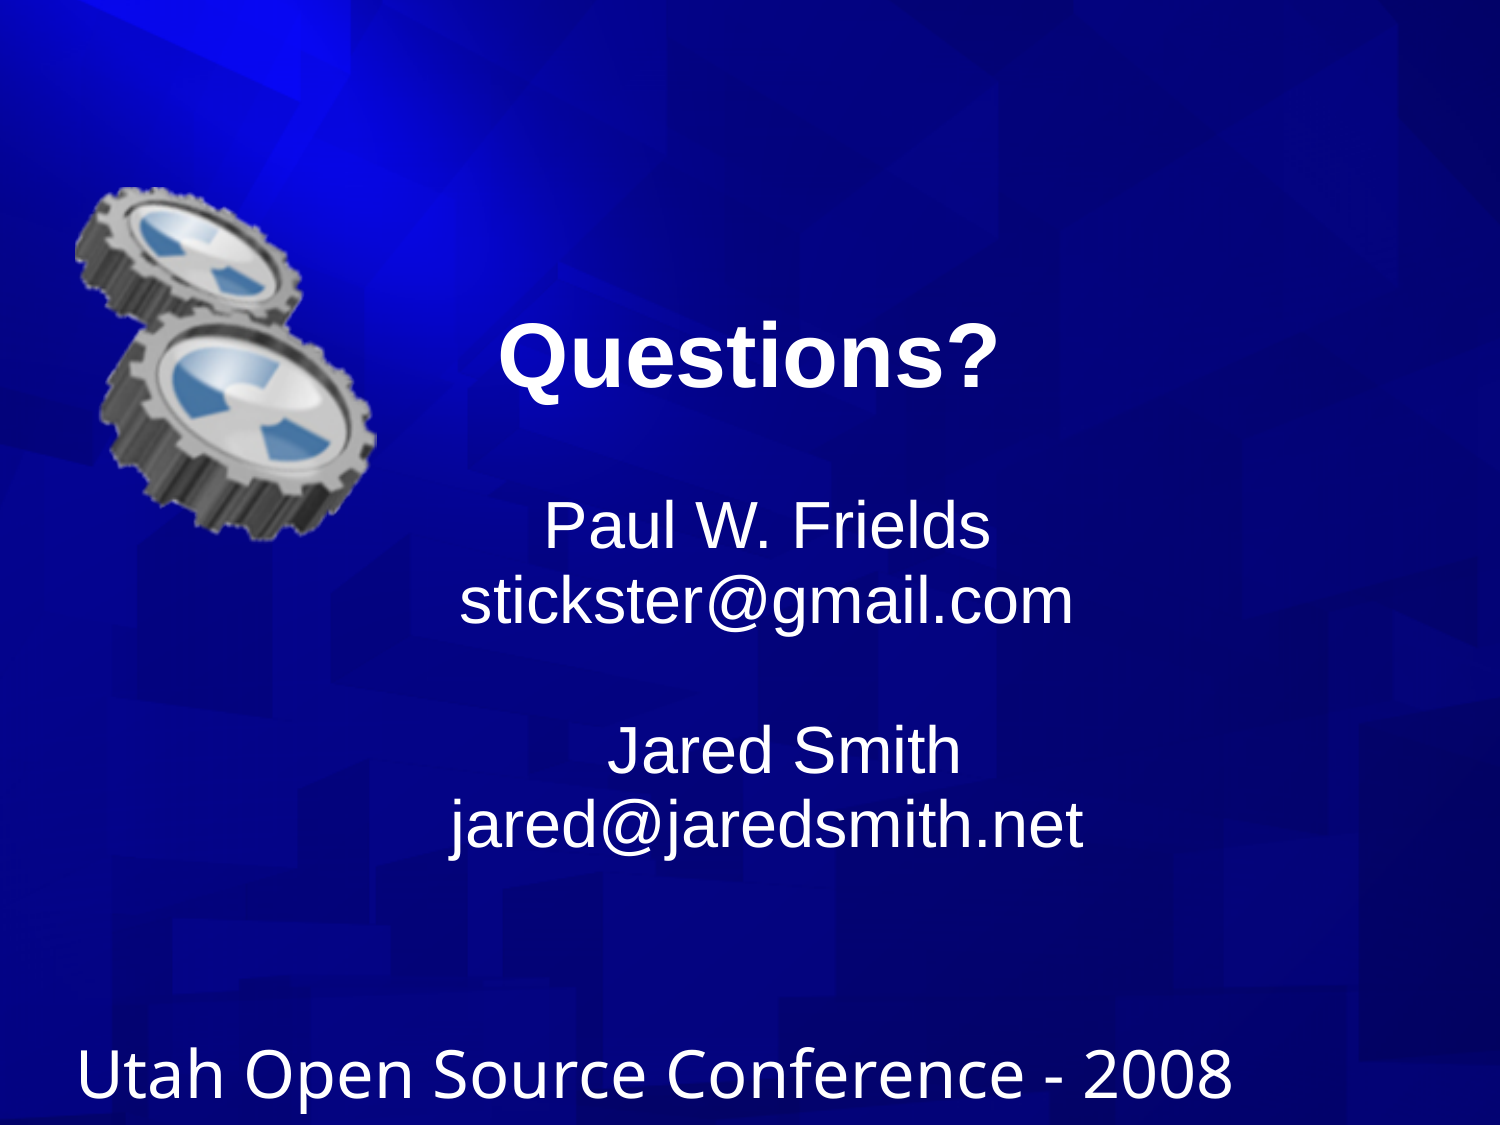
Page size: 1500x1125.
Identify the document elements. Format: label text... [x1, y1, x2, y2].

subtitle Paul W. Frields stickster@gmail.com Jared Smith jared@jaredsmith.net [225, 488, 1276, 863]
title Questions? [328, 224, 1172, 488]
picture [0, 0, 1500, 1125]
